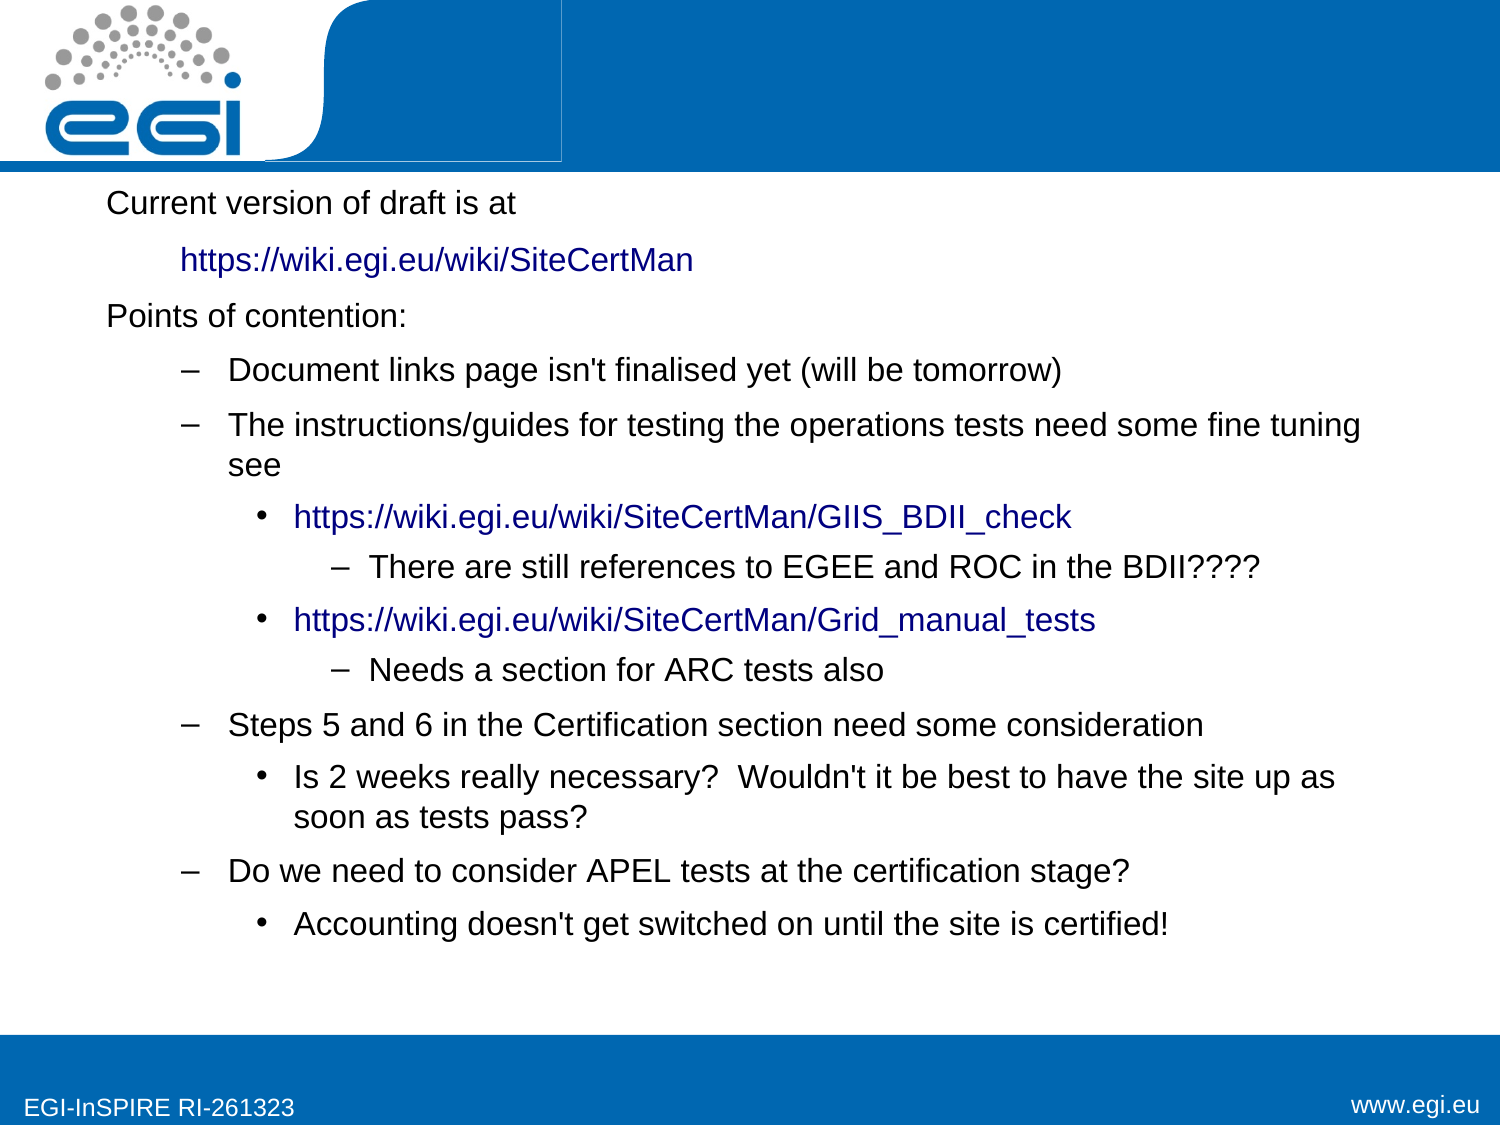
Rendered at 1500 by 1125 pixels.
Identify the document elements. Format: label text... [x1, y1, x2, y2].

list Current version of draft is at https://wiki.egi.eu/wiki/SiteCertMan Points of contention: Document links page isn't finalised yet (will be tomorrow) The instructions/guides for testing the operations tests need some fine tuning see https://wiki.egi.eu/wiki/SiteCertMan/GIIS_BDII_check There are still references to EGEE and ROC in the BDII???? https://wiki.egi.eu/wiki/SiteCertMan/Grid_manual_tests Needs a section for ARC tests also Steps 5 and 6 in the Certification section need some consideration Is 2 weeks really necessary? Wouldn't it be best to have the site up as soon as tests pass? Do we need to consider APEL tests at the certification stage? Accounting doesn't get switched on until the site is certified! [91, 173, 1417, 1061]
picture [0, 0, 265, 161]
